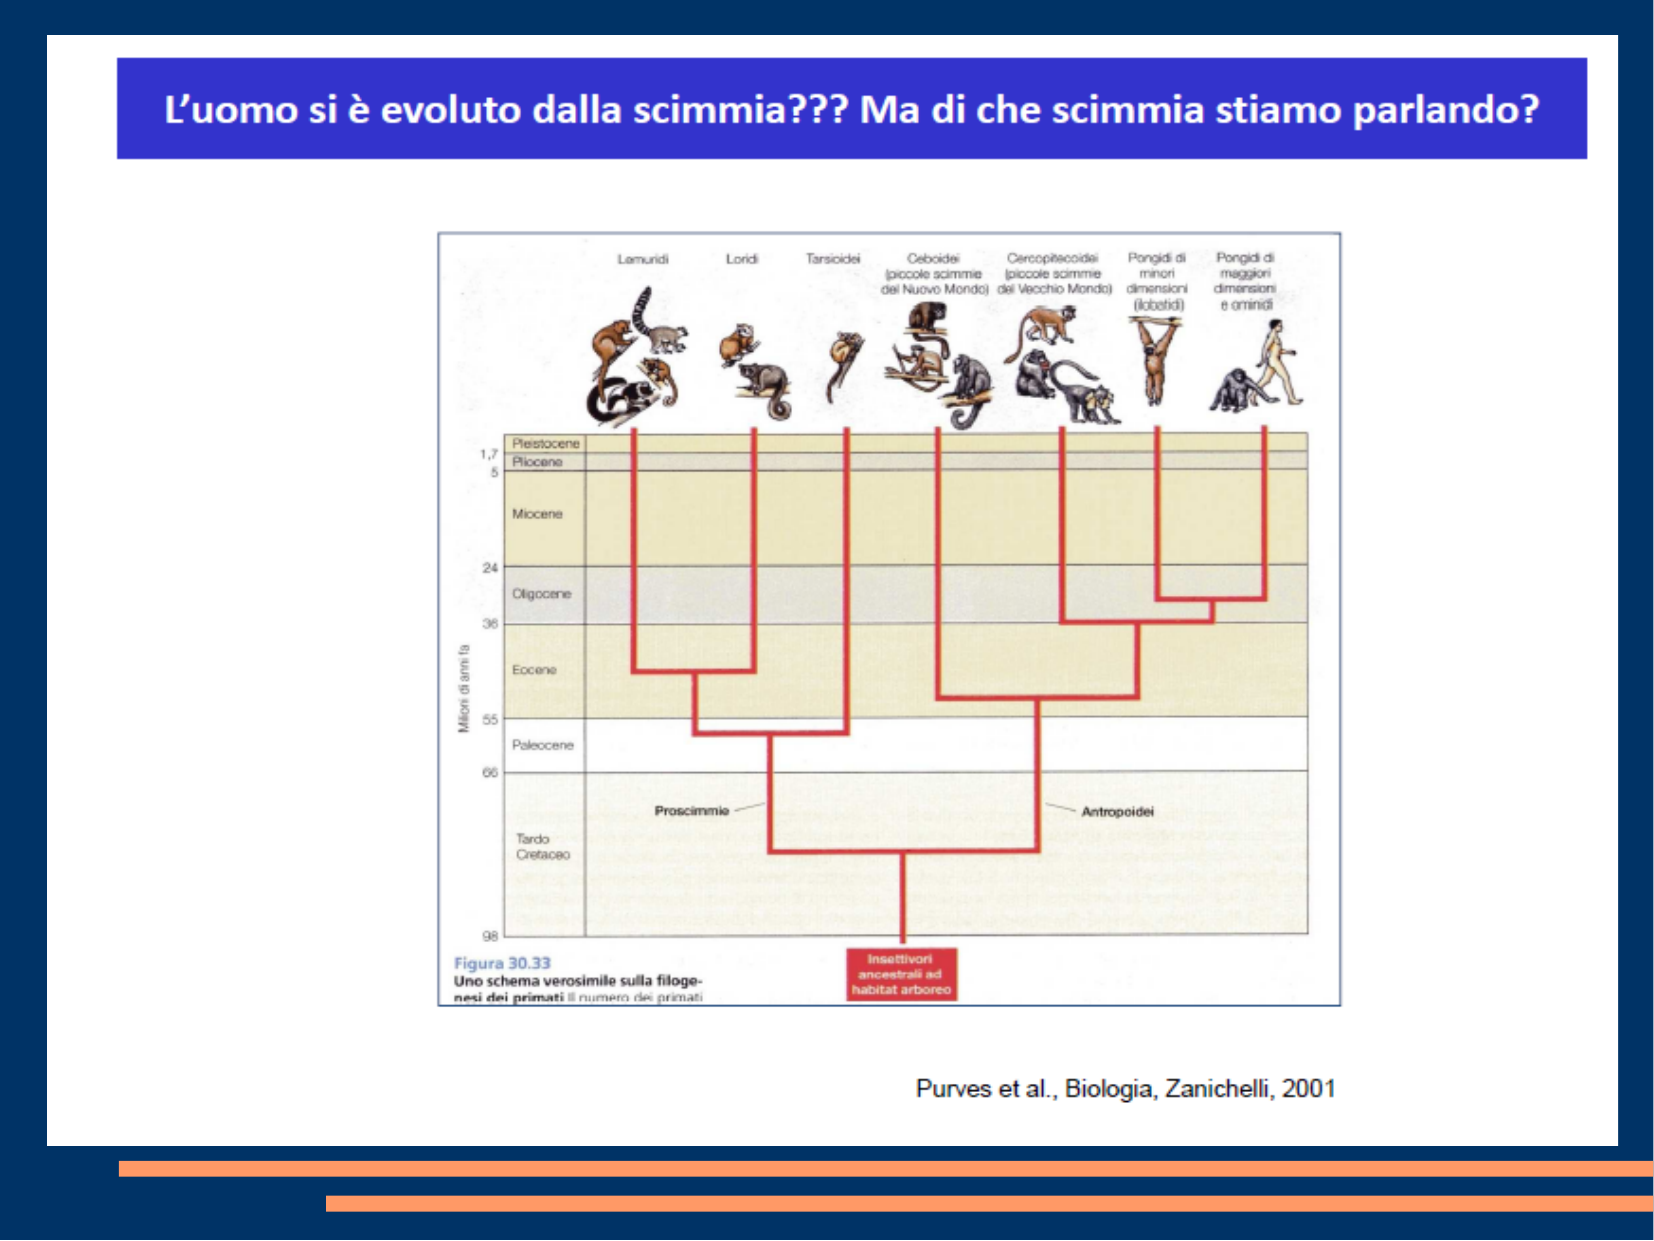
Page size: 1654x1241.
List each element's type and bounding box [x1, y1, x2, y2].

picture [47, 35, 1619, 1146]
